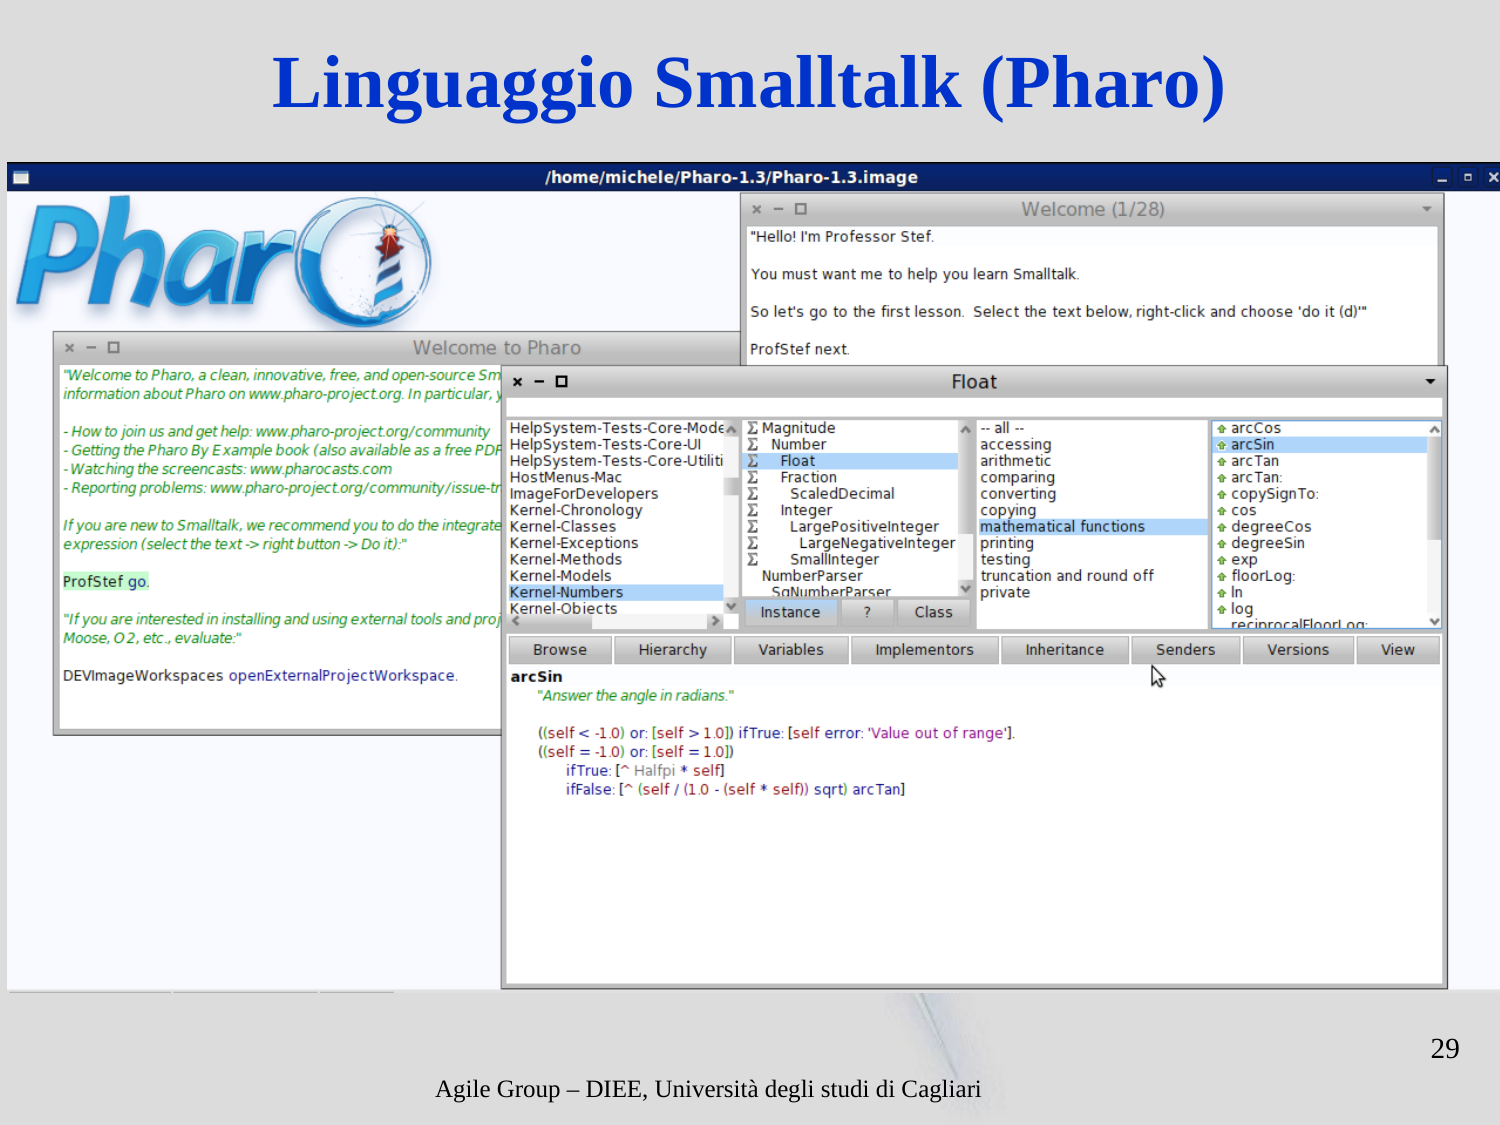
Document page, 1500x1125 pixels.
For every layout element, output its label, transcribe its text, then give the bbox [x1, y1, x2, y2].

picture [0, 0, 1500, 1125]
title Linguaggio Smalltalk (Pharo) [112, 0, 1388, 162]
